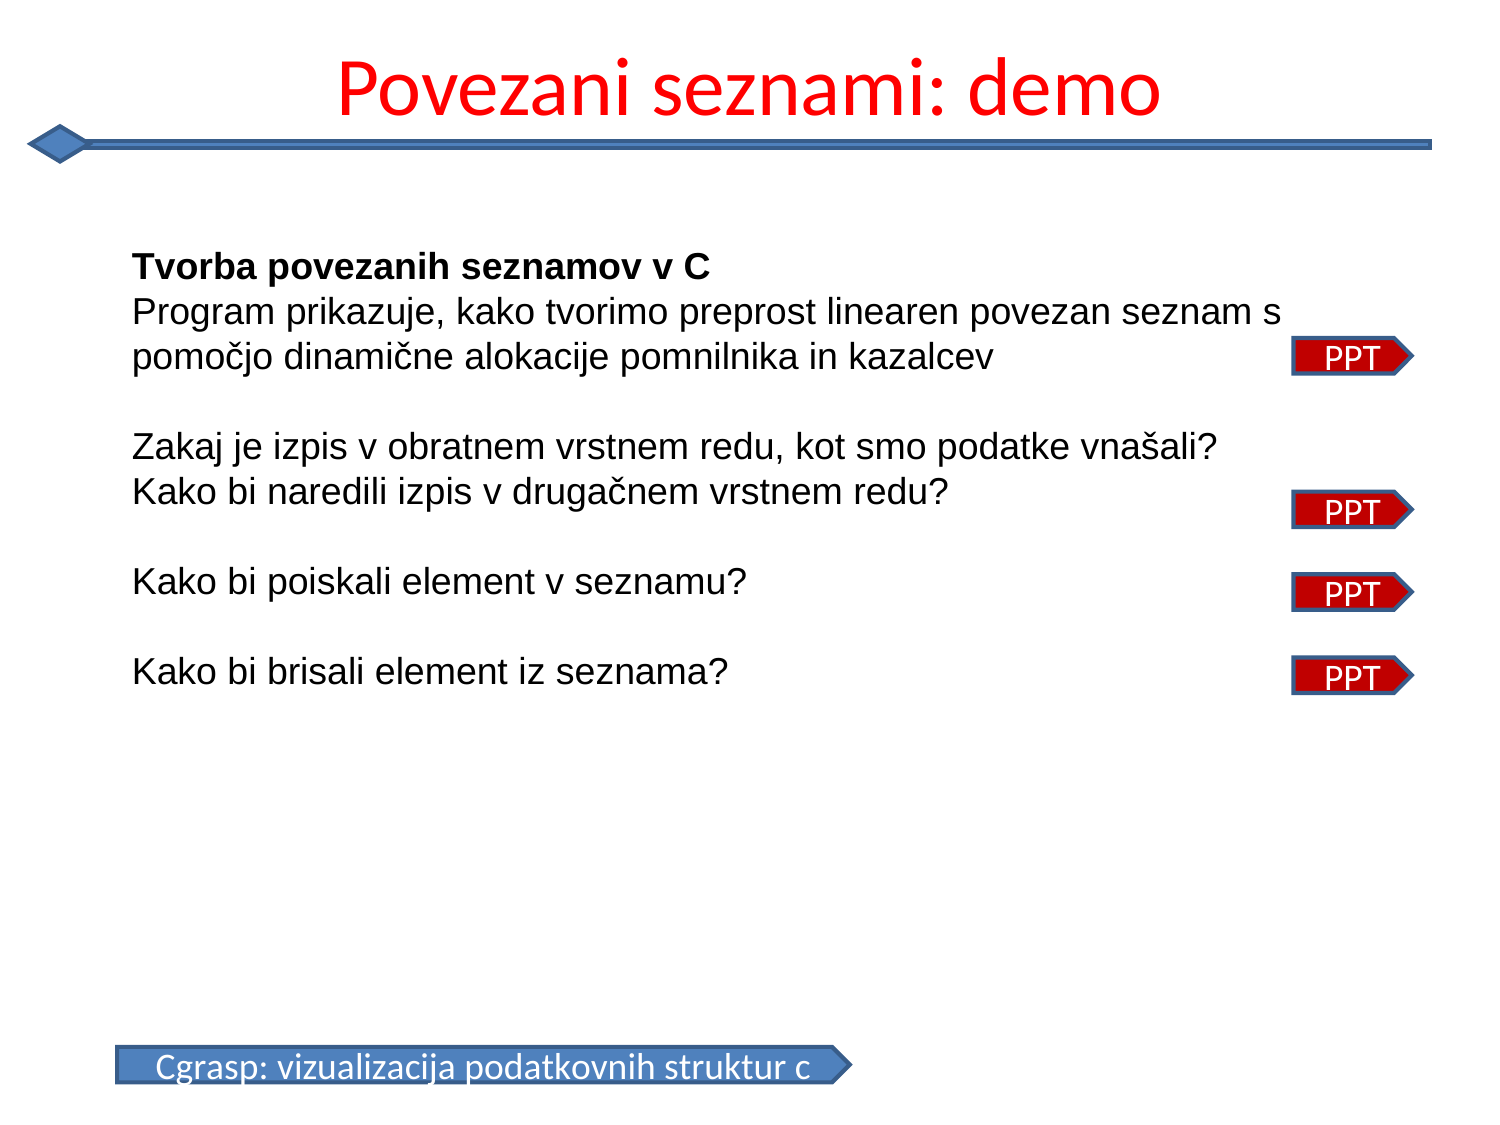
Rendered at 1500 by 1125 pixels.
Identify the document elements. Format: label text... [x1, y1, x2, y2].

text_box PPT [1293, 338, 1412, 374]
text_box PPT [1293, 574, 1412, 610]
title Povezani seznami: demo [75, 23, 1426, 141]
text_box Cgrasp: vizualizacija podatkovnih struktur c [117, 1046, 850, 1083]
text_box PPT [1293, 491, 1412, 528]
text_box Tvorba povezanih seznamov v C Program prikazuje, kako tvorimo preprost linearen povezan seznam s pomočjo dinamične alokacije pomnilnika in kazalcev Zakaj je izpis v obratnem vrstnem redu, kot smo podatke vnašali? Kako bi naredili izpis v drugačnem vrstnem redu? Kako bi poiskali element v seznamu? Kako bi brisali element iz seznama? [117, 234, 1313, 745]
text_box PPT [1293, 657, 1412, 693]
